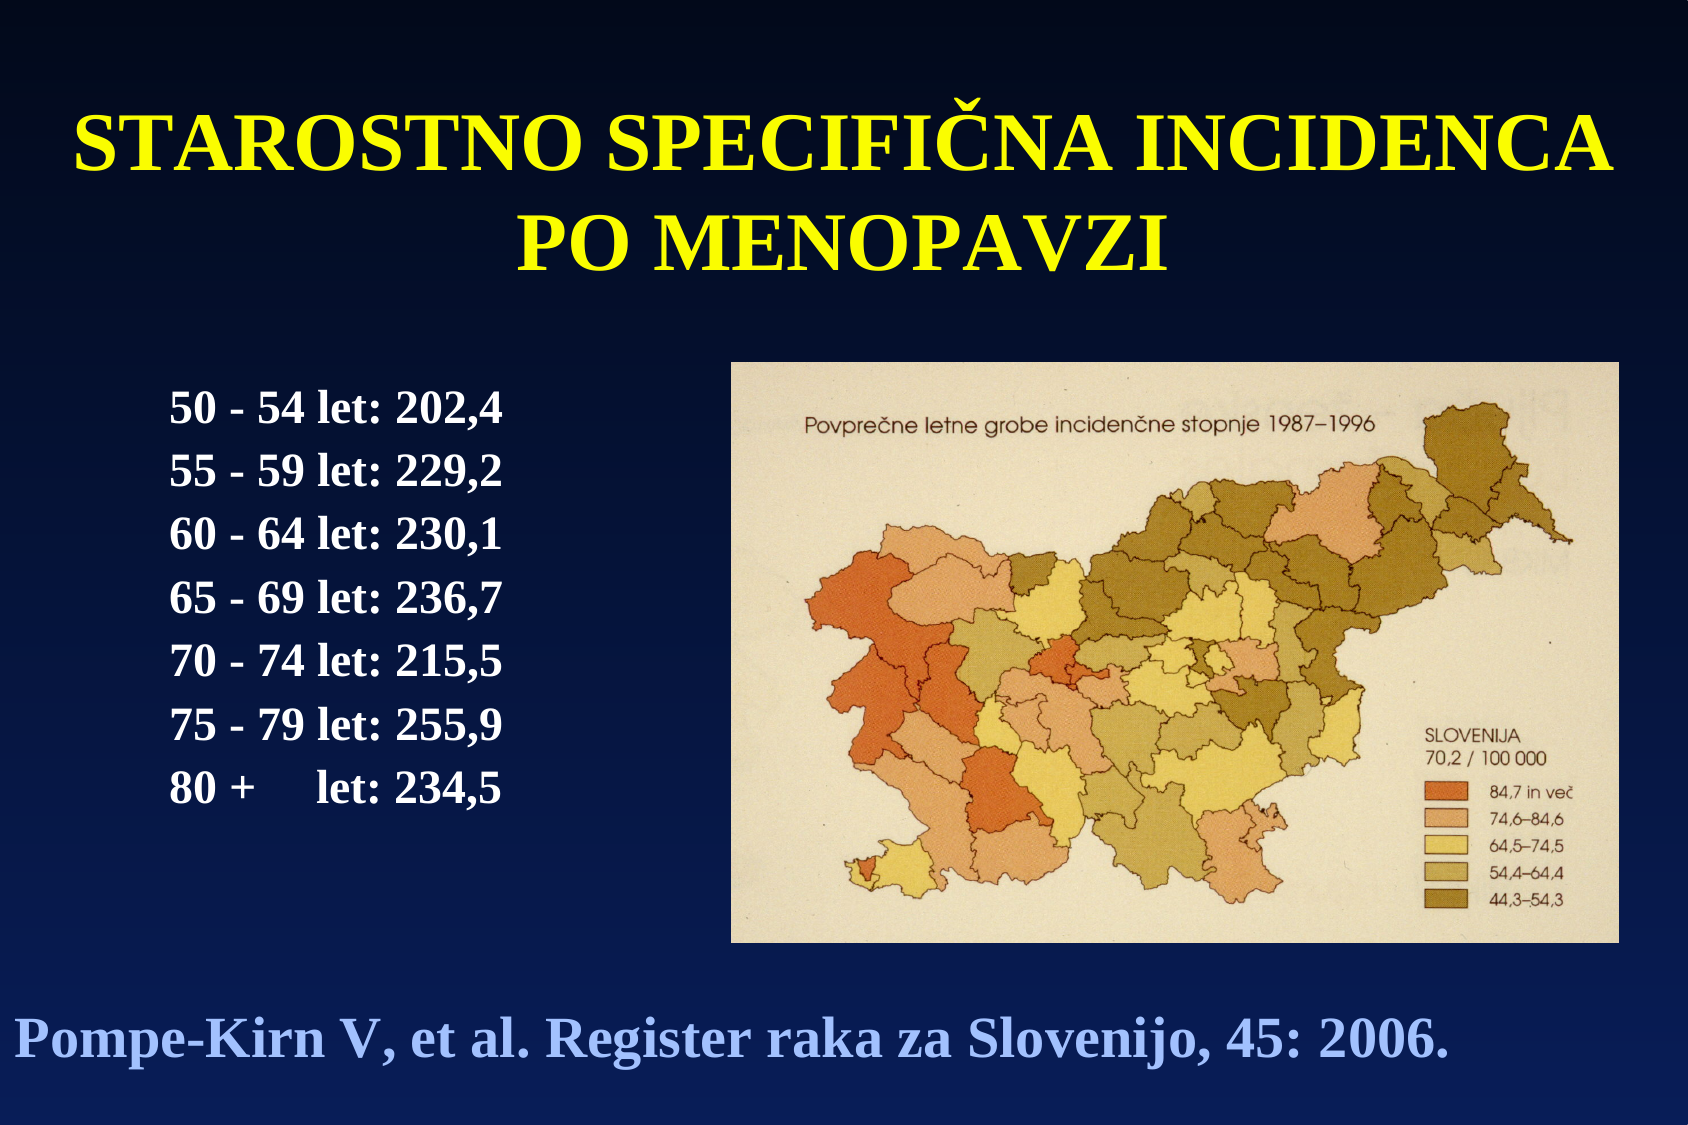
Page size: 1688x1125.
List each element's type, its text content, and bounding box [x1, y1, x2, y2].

text_box Pompe-Kirn V, et al. Register raka za Slovenijo, 45: 2006. [0, 974, 1688, 1081]
list 50 - 54 let: 202,4 55 - 59 let: 229,2 60 - 64 let: 230,1 65 - 69 let: 236,7 70 - 74 let: 215,5 75 - 79 let: 255,9 80 + let: 234,5 [154, 374, 718, 950]
title STAROSTNO SPECIFIČNA INCIDENCA PO MENOPAVZI [0, 37, 1688, 338]
picture [731, 362, 1619, 943]
